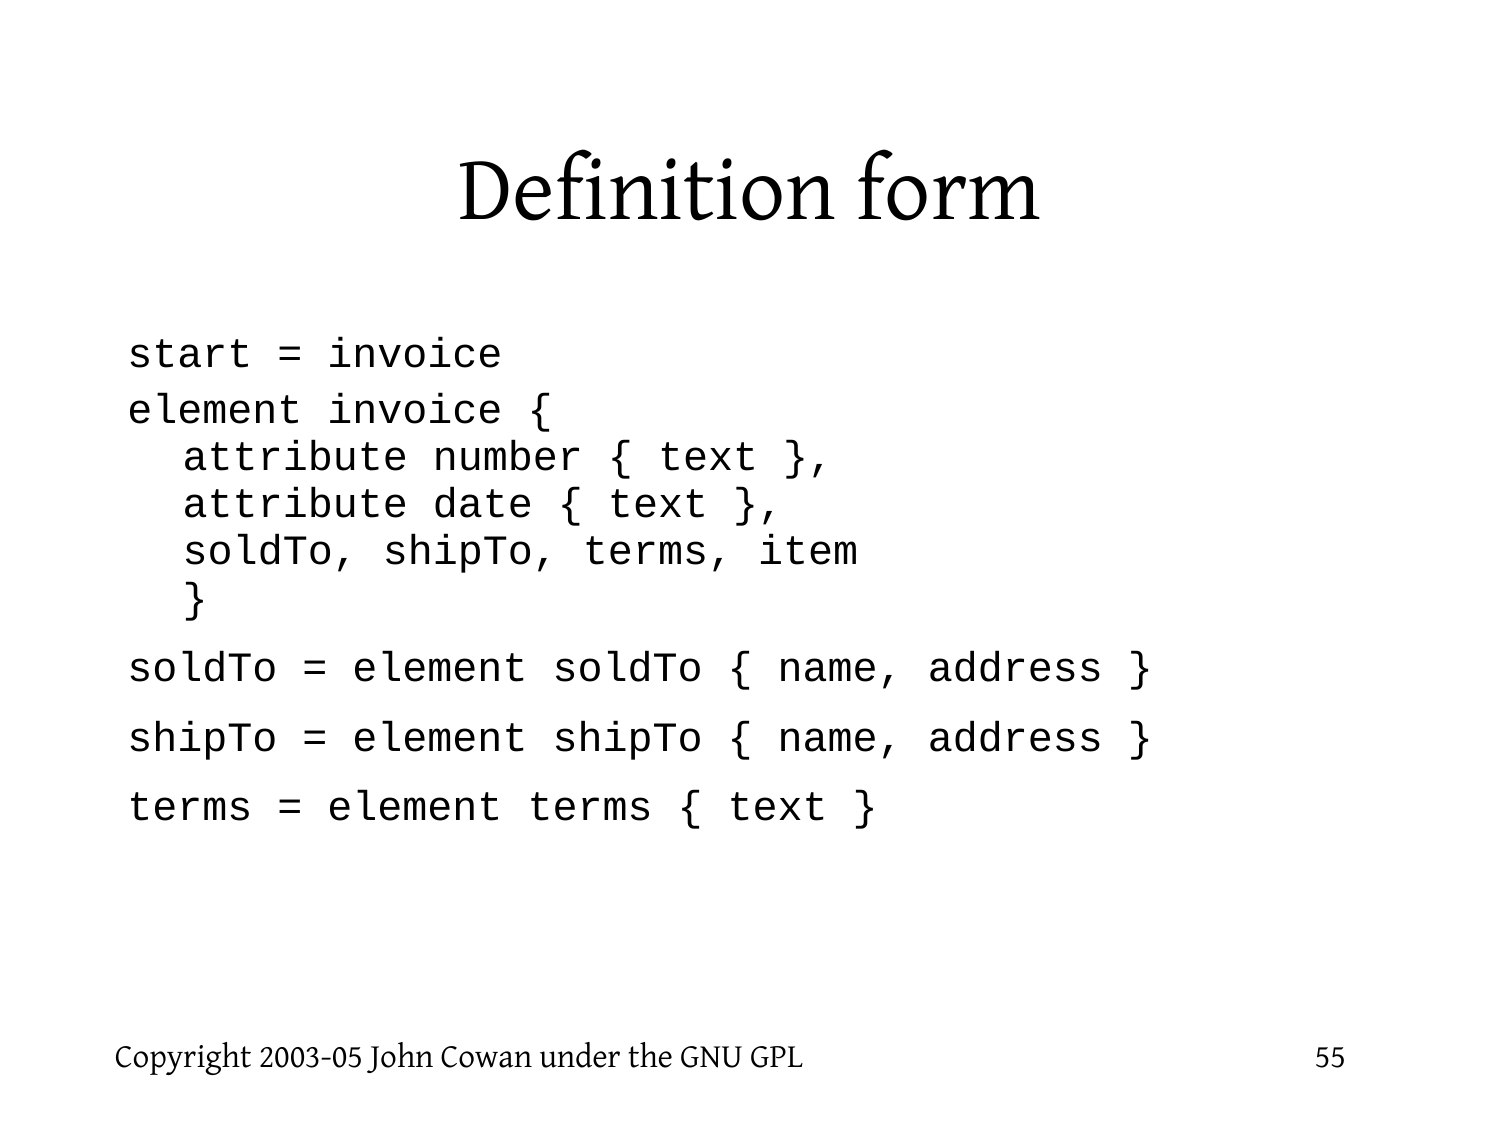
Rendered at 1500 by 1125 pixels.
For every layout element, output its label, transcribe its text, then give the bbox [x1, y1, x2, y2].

title Definition form [112, 99, 1388, 288]
list start = invoice element invoice { attribute number { text }, attribute date { text }, soldTo, shipTo, terms, item } soldTo = element soldTo { name, address } shipTo = element shipTo { name, address } terms = element terms { text } [112, 324, 1388, 1016]
